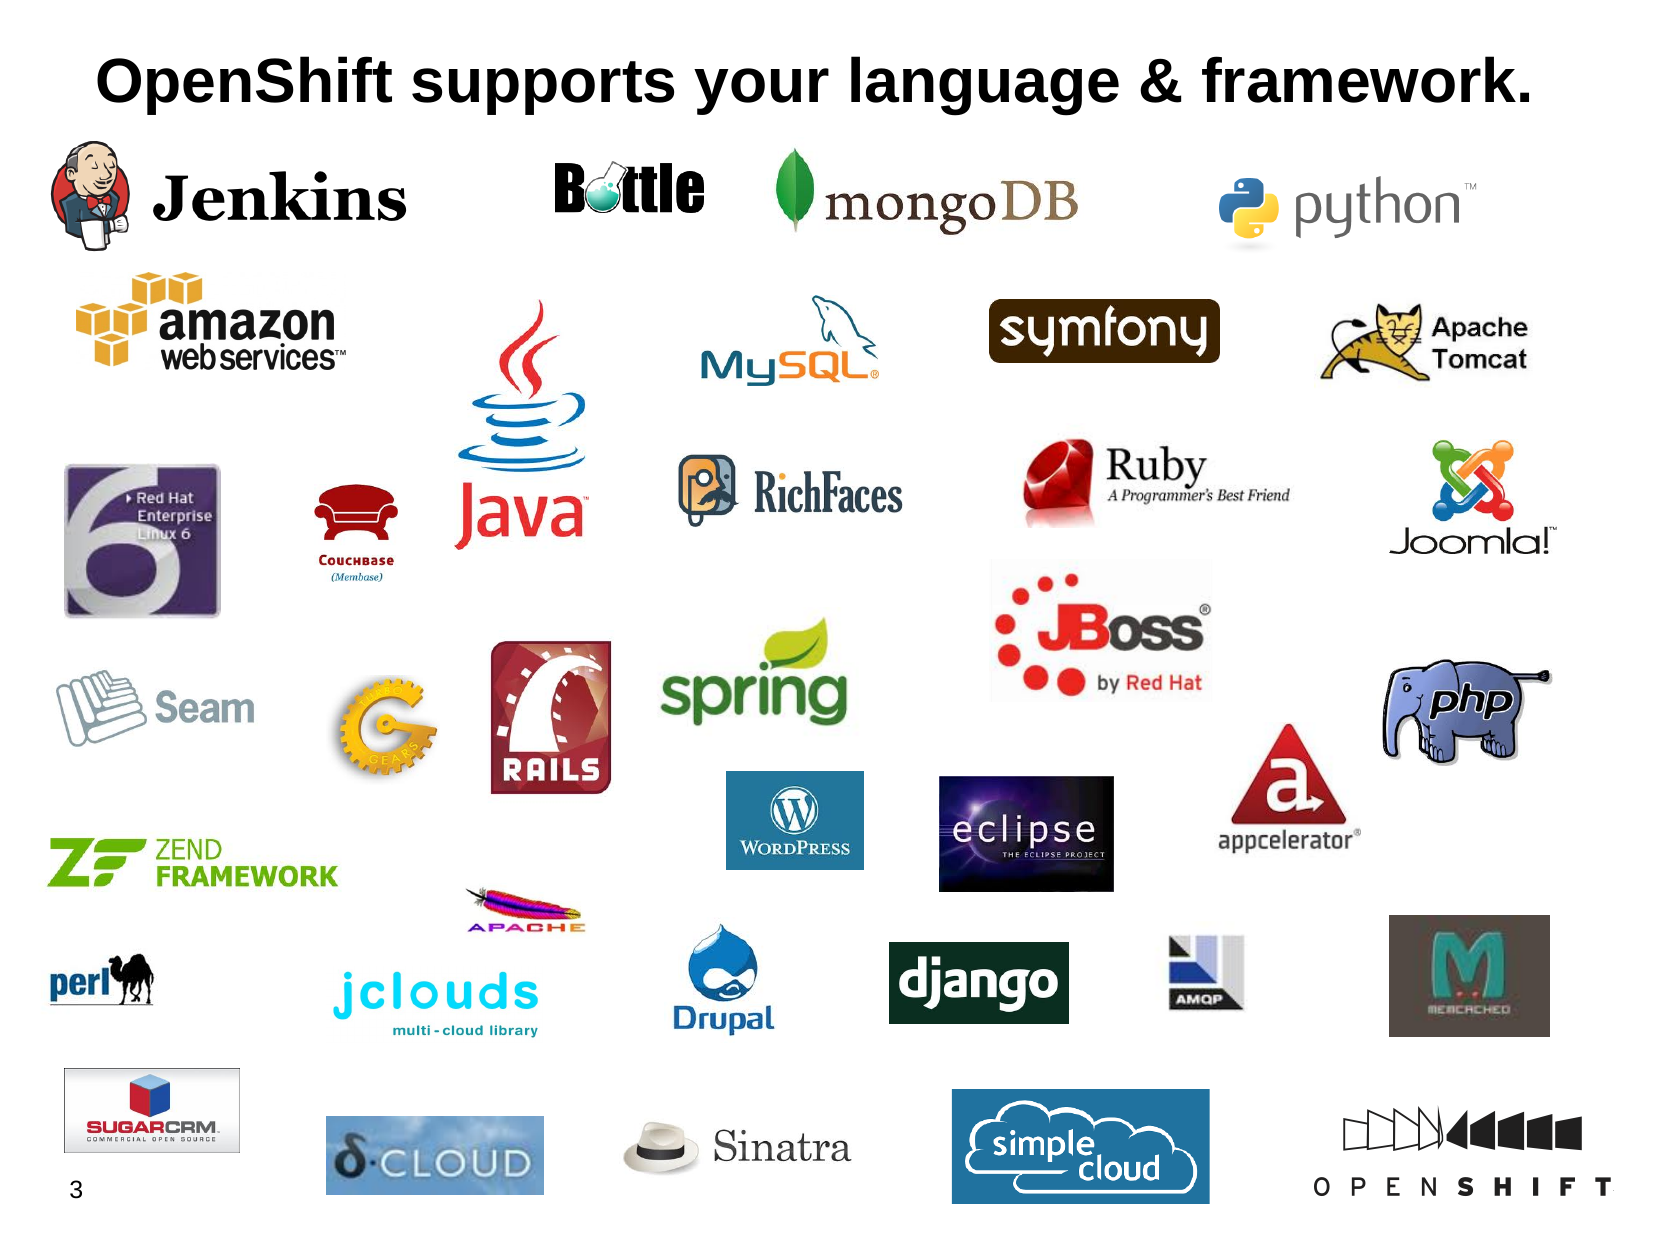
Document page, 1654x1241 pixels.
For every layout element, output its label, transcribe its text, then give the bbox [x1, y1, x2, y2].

picture [314, 484, 398, 582]
picture [726, 771, 864, 870]
picture [1389, 915, 1550, 1037]
picture [1151, 921, 1260, 1019]
picture [677, 453, 903, 528]
picture [1214, 722, 1361, 869]
picture [701, 295, 879, 386]
picture [951, 1089, 1210, 1204]
picture [47, 137, 409, 254]
picture [64, 1068, 240, 1153]
picture [1376, 652, 1556, 769]
picture [1314, 1104, 1614, 1200]
picture [476, 630, 624, 806]
picture [1389, 439, 1557, 554]
picture [454, 299, 589, 550]
text_box OpenShift supports your language & framework. [95, 0, 1583, 172]
picture [1314, 287, 1539, 396]
picture [76, 272, 346, 370]
picture [451, 876, 590, 947]
picture [664, 917, 784, 1043]
picture [51, 667, 258, 751]
picture [939, 776, 1114, 892]
picture [639, 607, 869, 746]
picture [989, 559, 1213, 702]
picture [614, 1113, 860, 1183]
picture [989, 299, 1220, 363]
picture [326, 966, 543, 1043]
picture [1176, 160, 1501, 271]
picture [26, 941, 172, 1017]
picture [555, 161, 704, 213]
picture [889, 942, 1069, 1024]
picture [1014, 423, 1303, 528]
picture [326, 1116, 544, 1195]
picture [326, 675, 440, 785]
picture [764, 137, 1088, 245]
picture [64, 463, 221, 620]
picture [26, 818, 357, 906]
